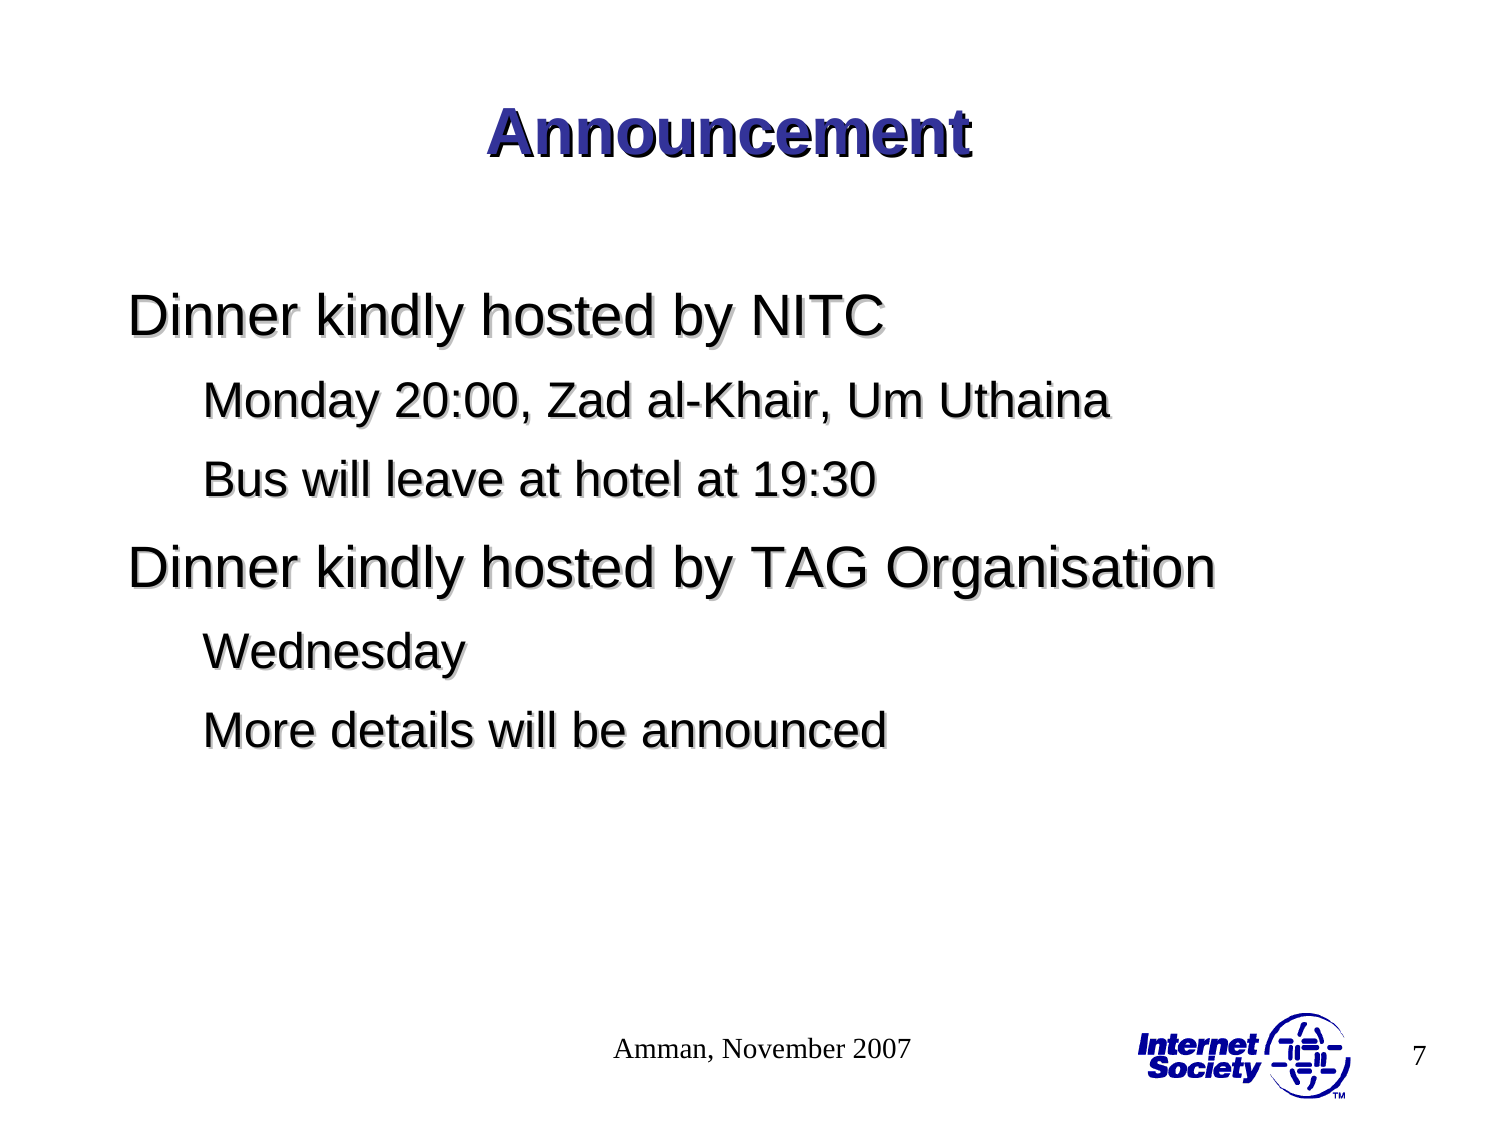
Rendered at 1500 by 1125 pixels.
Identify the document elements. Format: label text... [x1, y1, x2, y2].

title Announcement [99, 37, 1375, 225]
list Dinner kindly hosted by NITC Monday 20:00, Zad al-Khair, Um Uthaina Bus will leave at hotel at 19:30 Dinner kindly hosted by TAG Organisation Wednesday More details will be announced [112, 262, 1388, 1001]
picture [1137, 1012, 1351, 1099]
